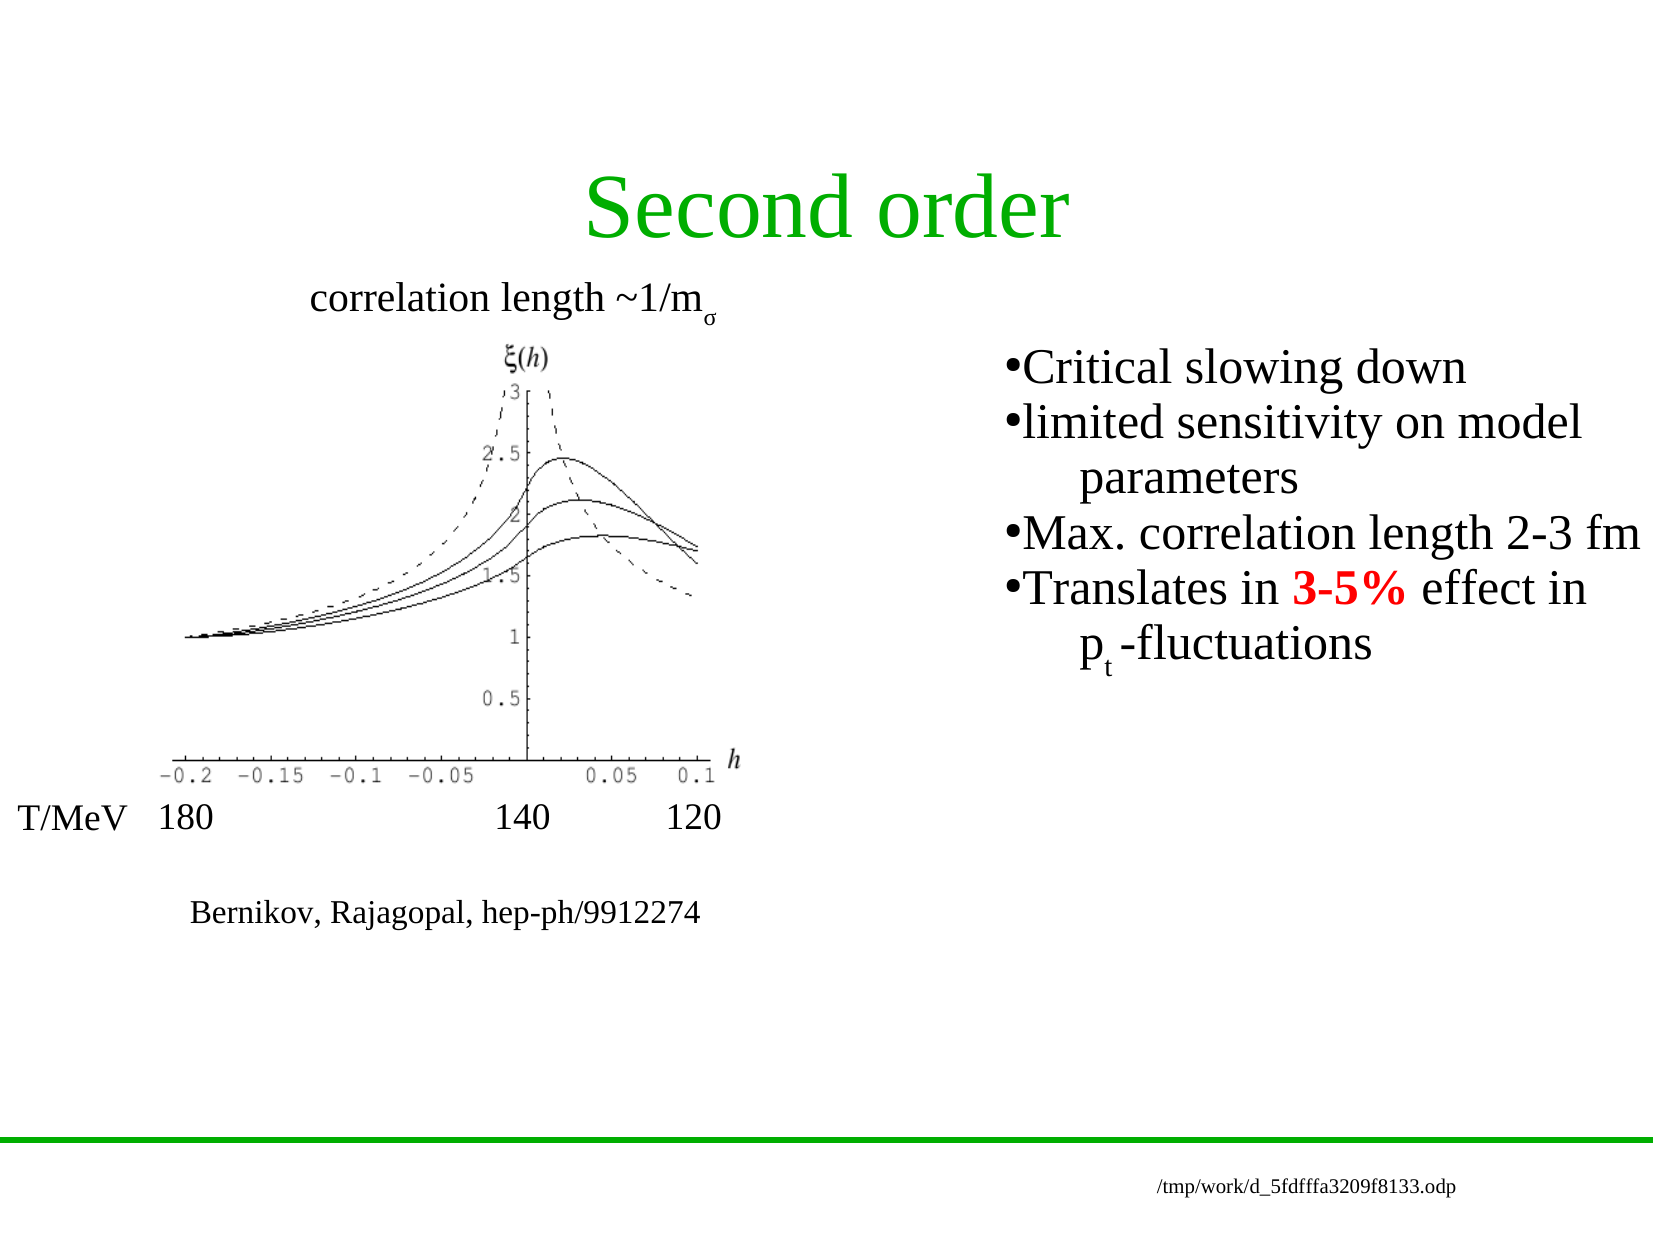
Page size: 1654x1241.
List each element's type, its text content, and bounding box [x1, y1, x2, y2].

text_box Critical slowing down limited sensitivity on model parameters Max. correlation length 2-3 fm Translates in 3-5% effect in pt -fluctuations [1004, 338, 1641, 683]
text_box Bernikov, Rajagopal, hep-ph/9912274 [189, 893, 711, 931]
text_box T/MeV [17, 797, 166, 839]
title Second order [121, 102, 1534, 310]
text_box 120 [665, 796, 741, 838]
text_box 140 [494, 796, 570, 838]
text_box 180 [157, 796, 233, 838]
picture [69, 294, 780, 802]
text_box correlation length ~1/mσ [309, 274, 718, 331]
